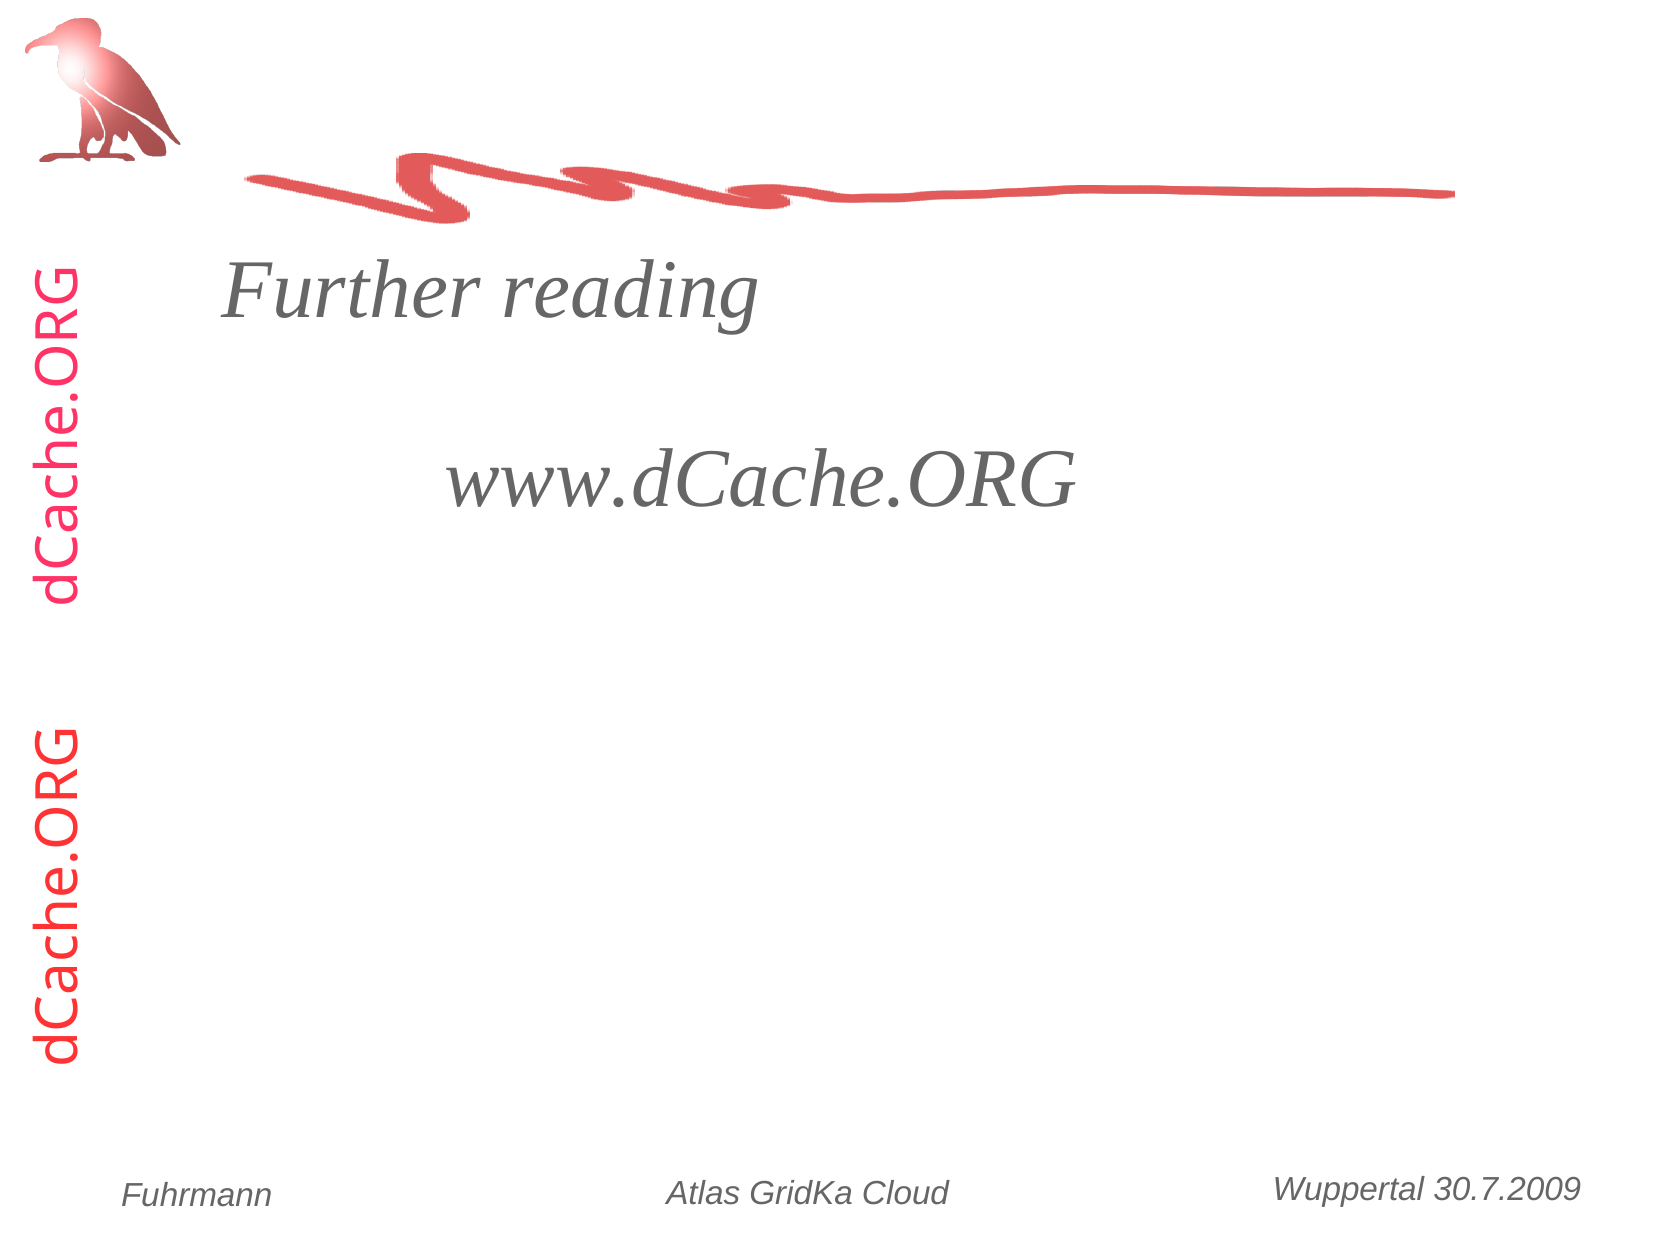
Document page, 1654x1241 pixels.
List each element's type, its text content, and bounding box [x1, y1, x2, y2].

text_box www.dCache.ORG [429, 424, 1087, 535]
text_box Further reading [206, 236, 774, 347]
